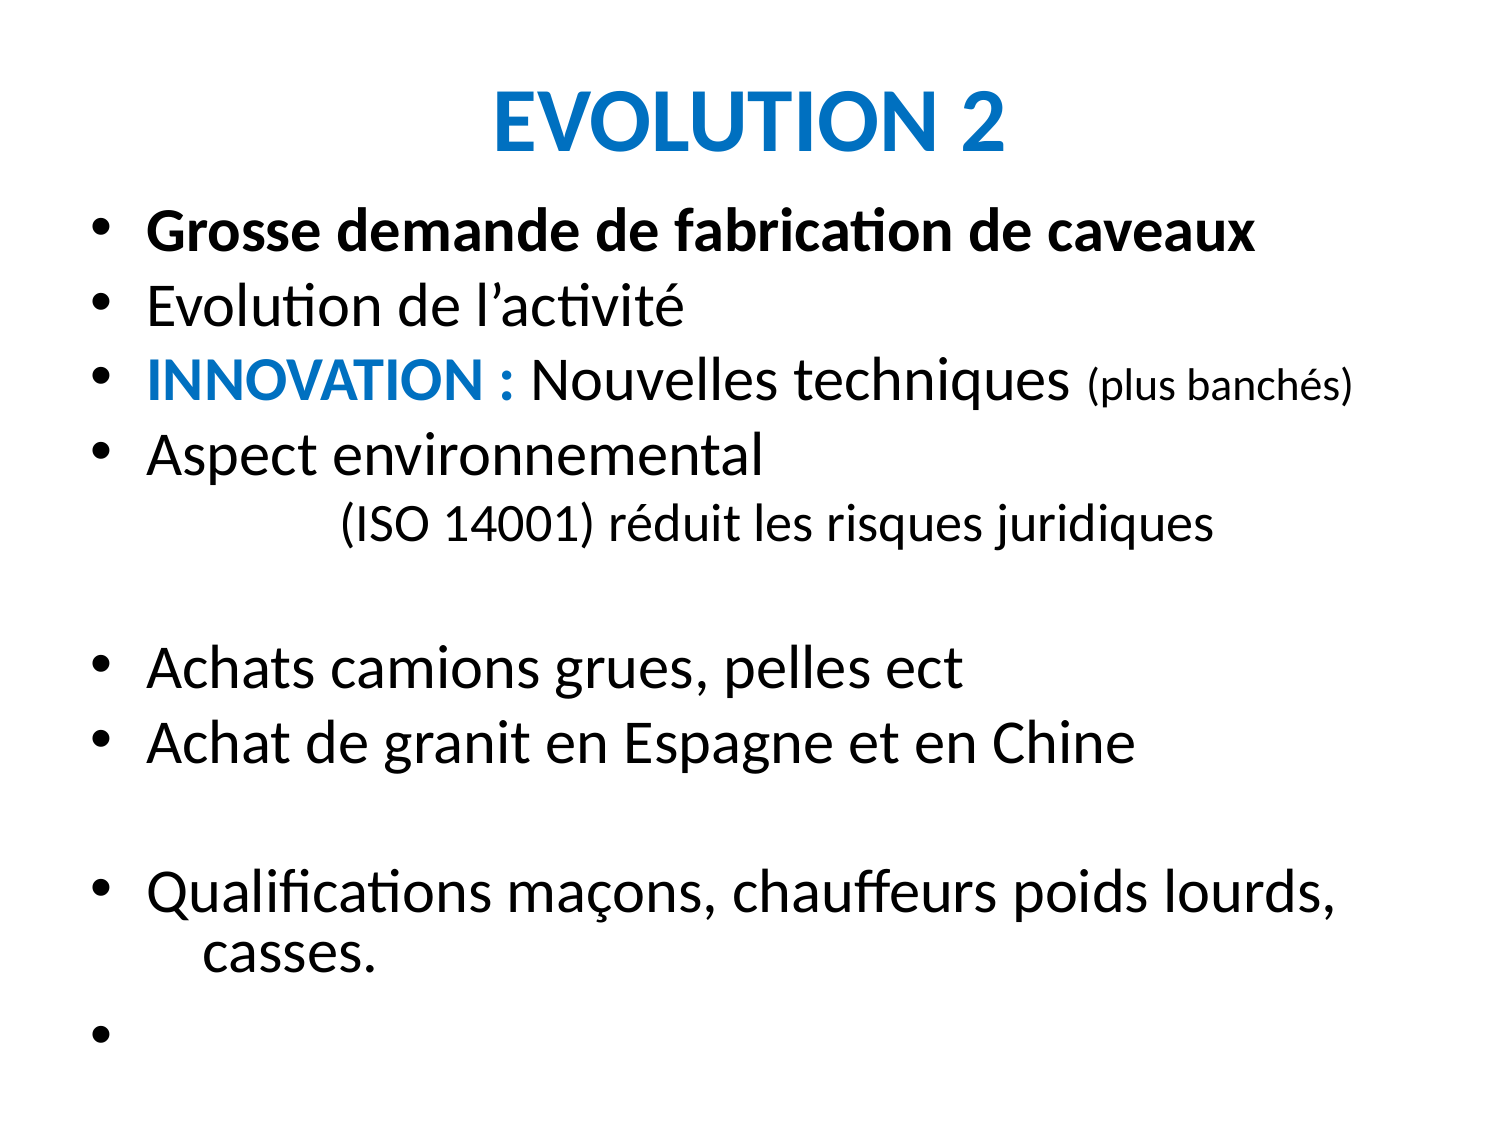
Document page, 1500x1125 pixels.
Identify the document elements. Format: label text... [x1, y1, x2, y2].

list Grosse demande de fabrication de caveaux Evolution de l’activité INNOVATION : Nouvelles techniques (plus banchés) Aspect environnemental (ISO 14001) réduit les risques juridiques Achats camions grues, pelles ect Achat de granit en Espagne et en Chine Qualifications maçons, chauffeurs poids lourds, casses. [75, 196, 1426, 1005]
title EVOLUTION 2 [75, 45, 1426, 185]
